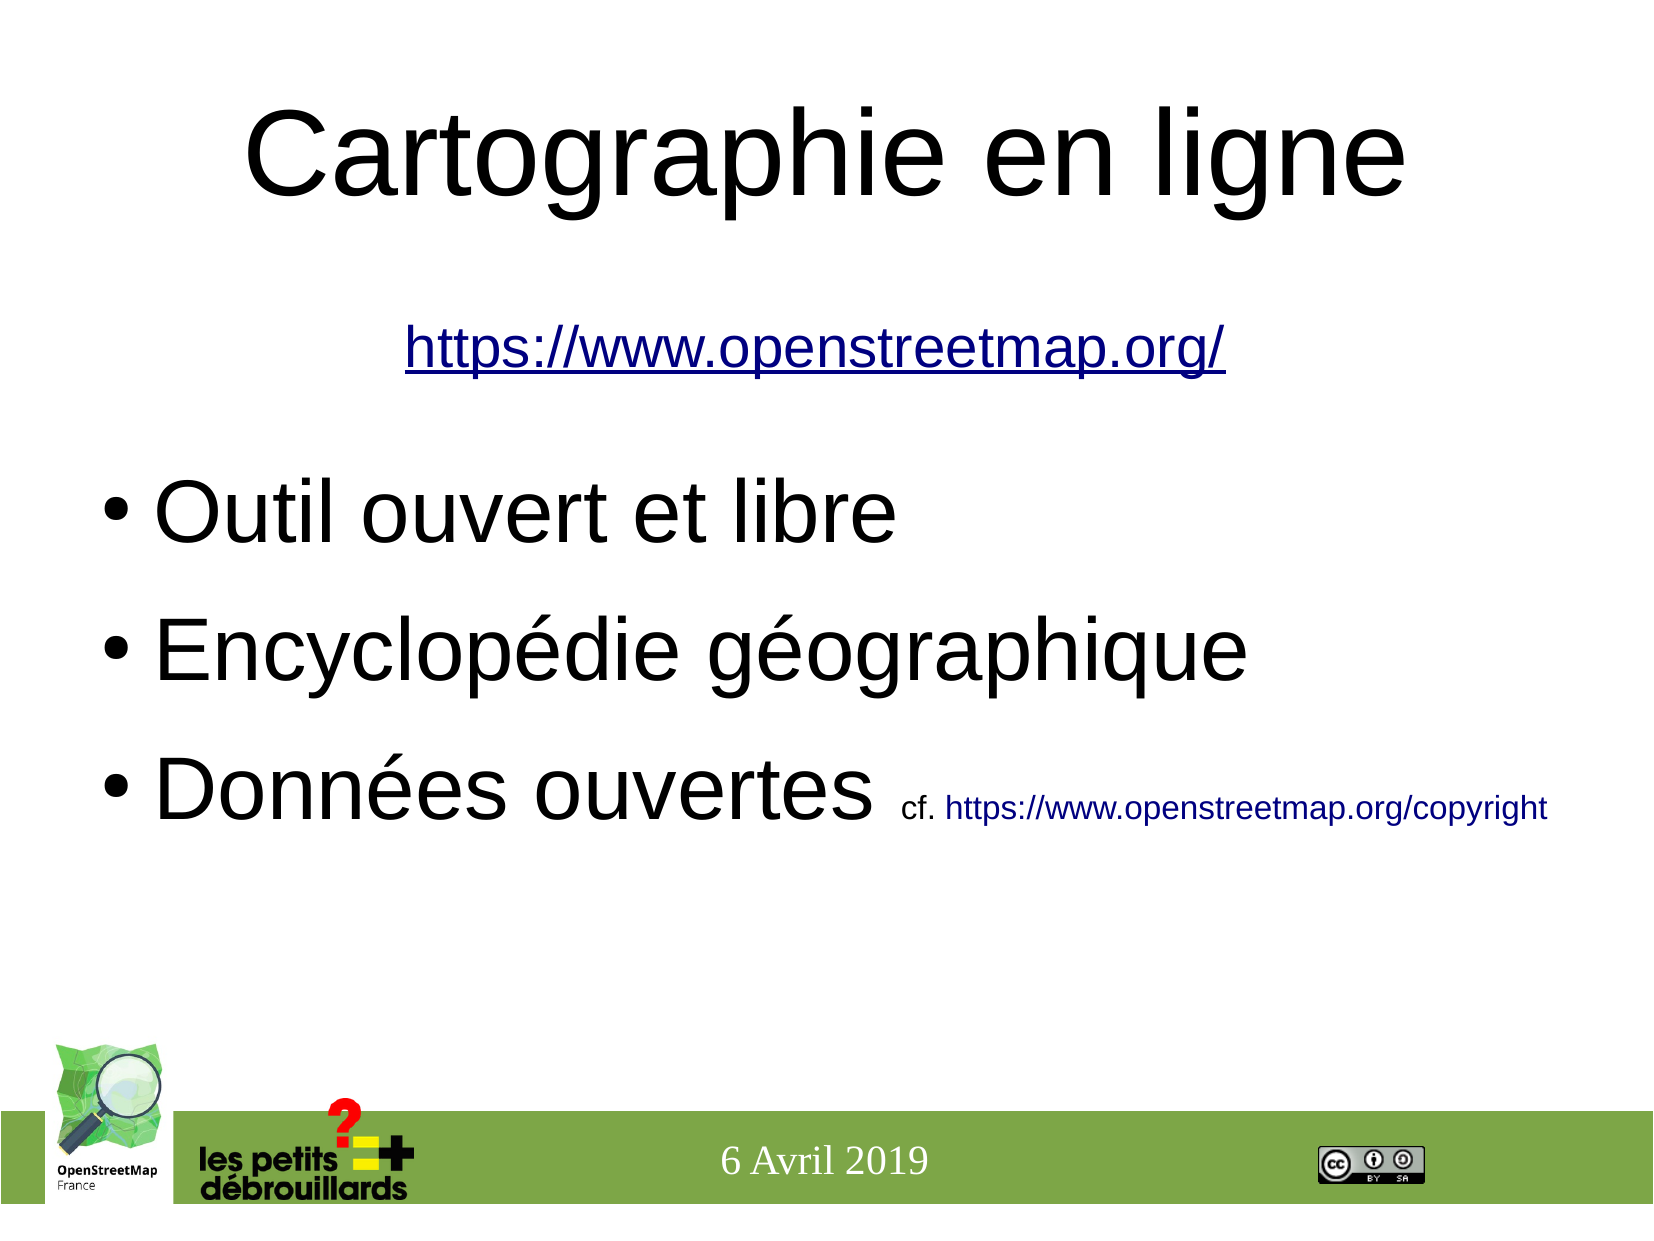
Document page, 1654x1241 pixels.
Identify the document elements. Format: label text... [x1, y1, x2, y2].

text_box https://www.openstreetmap.org/ [389, 307, 1264, 387]
picture [45, 1027, 174, 1205]
list Outil ouvert et libre Encyclopédie géographique Données ouvertes cf. https://www.openstreetmap.org/copyright [82, 290, 1571, 1010]
title Cartographie en ligne [82, 49, 1571, 257]
picture [1318, 1146, 1425, 1184]
picture [200, 1098, 414, 1200]
